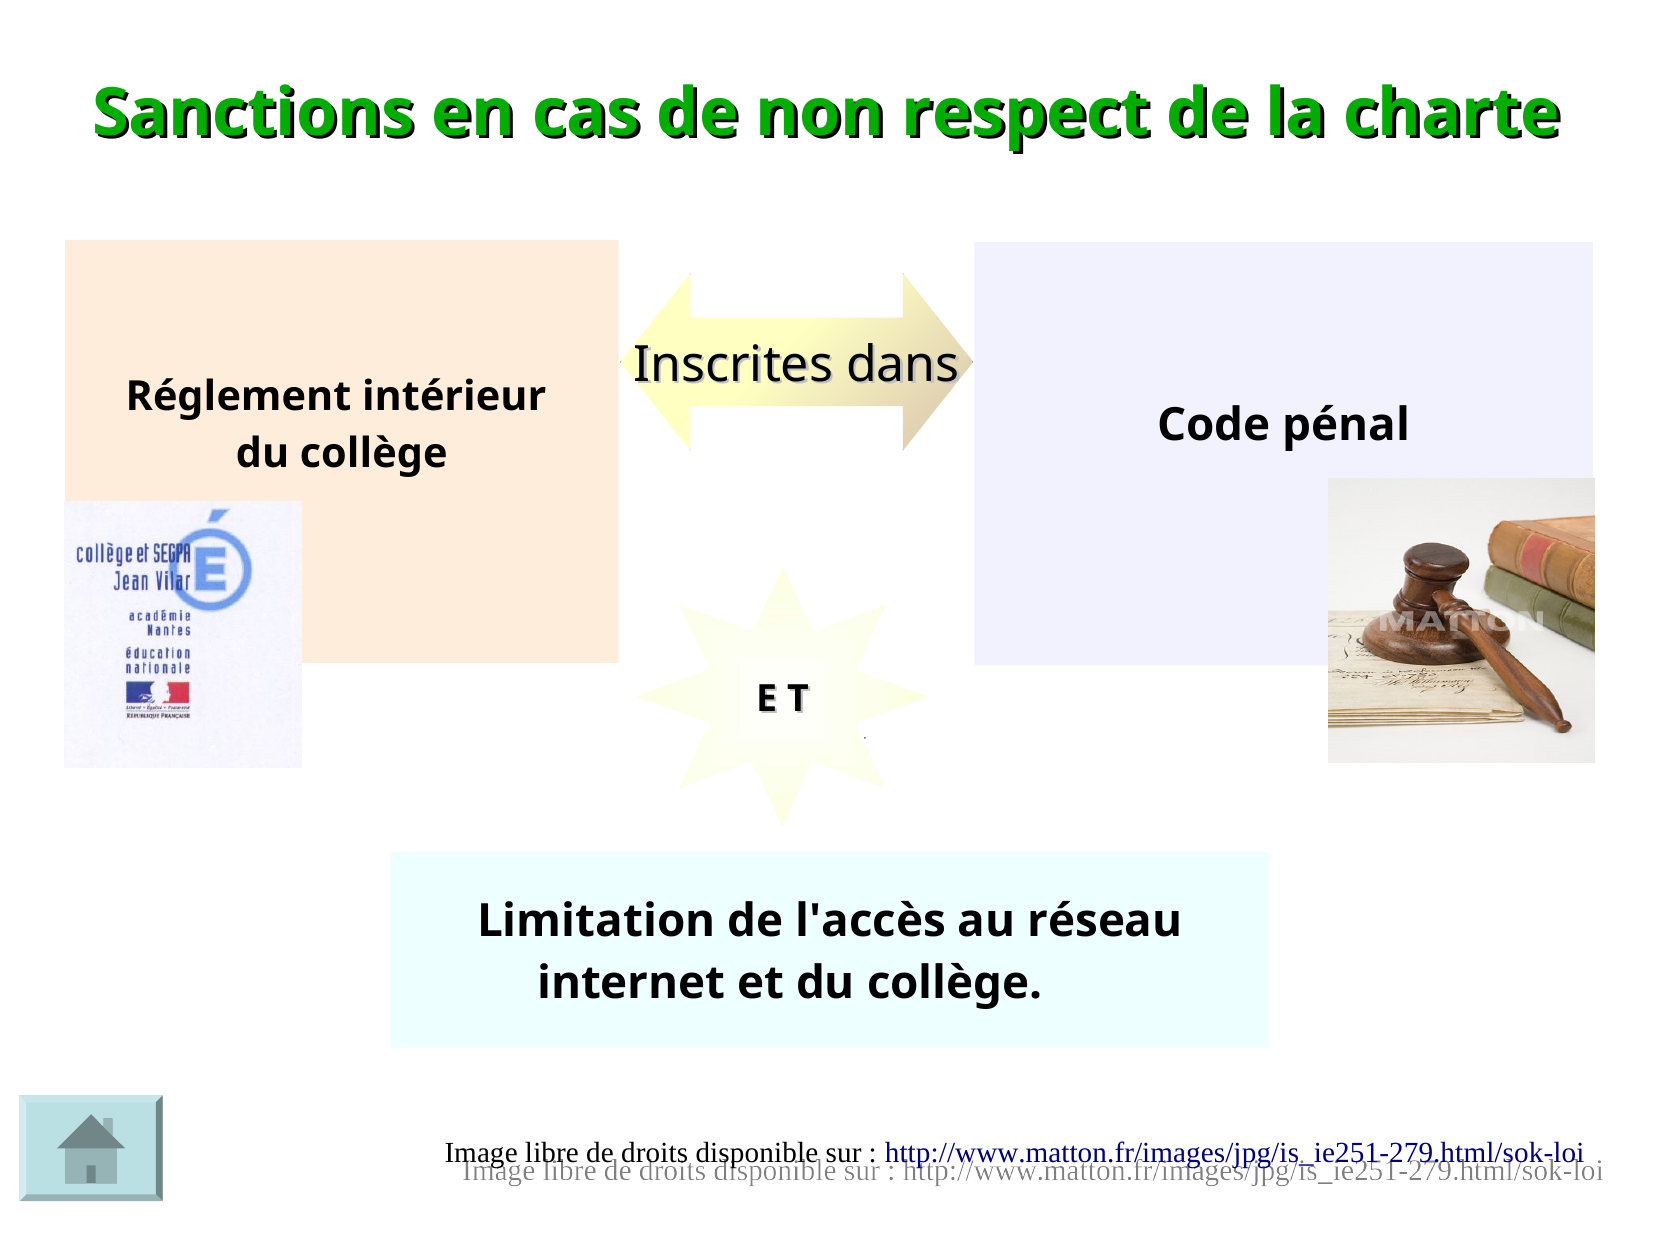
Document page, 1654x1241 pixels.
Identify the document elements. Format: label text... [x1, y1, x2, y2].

title Sanctions en cas de non respect de la charte [0, 6, 1654, 213]
text_box Image libre de droits disponible sur : http://www.matton.fr/images/jpg/is_ie251-279.html/sok-loi [401, 1118, 1636, 1187]
text_box Inscrites dans [620, 273, 974, 451]
text_box Limitation de l'accès au réseau internet et du collège. [390, 852, 1270, 1048]
text_box [20, 1095, 163, 1202]
text_box Code pénal [974, 242, 1593, 666]
text_box Réglement intérieur du collège [65, 239, 619, 663]
picture [64, 501, 302, 768]
picture [1328, 478, 1595, 763]
text_box ET [636, 566, 930, 827]
